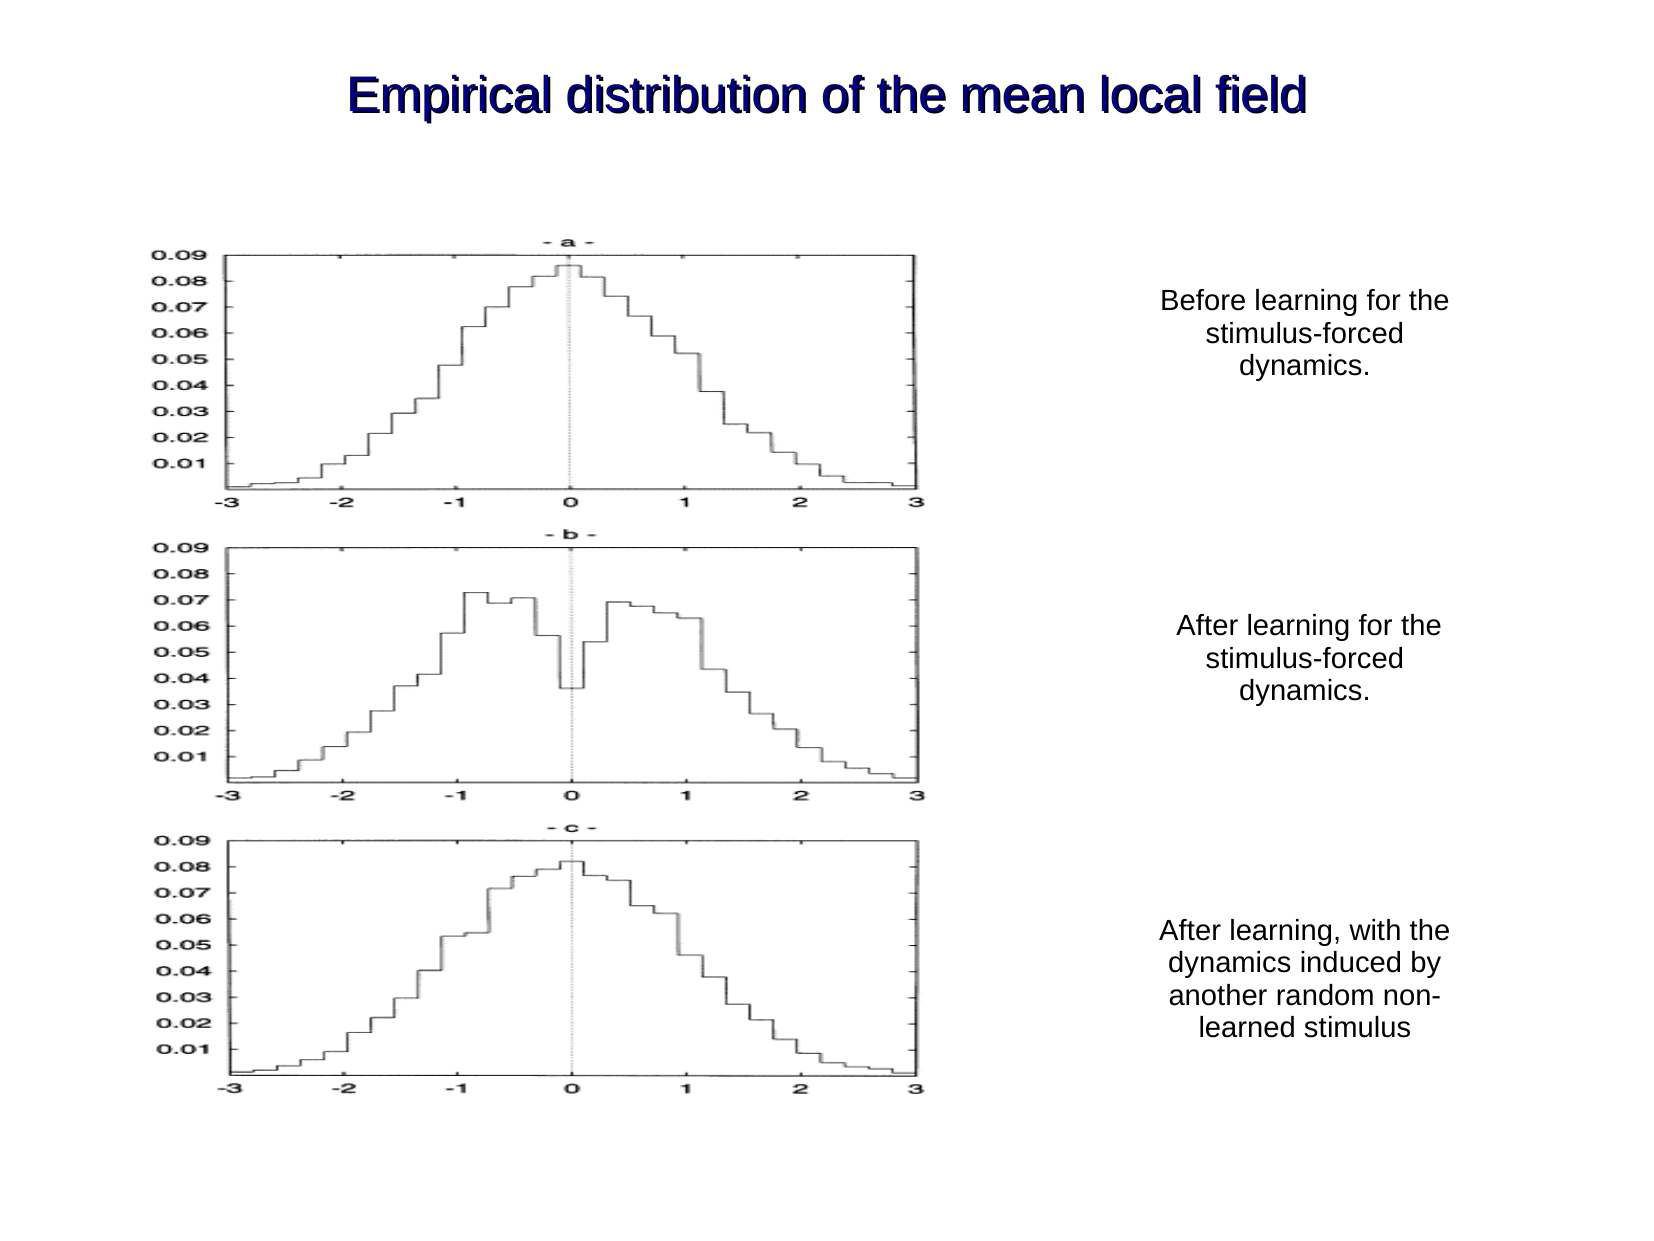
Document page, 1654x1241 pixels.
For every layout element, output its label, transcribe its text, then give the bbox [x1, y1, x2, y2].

text_box After learning, with the dynamics induced by another random non-learned stimulus [1127, 907, 1483, 1052]
picture [141, 236, 934, 1099]
text_box Before learning for the stimulus-forced dynamics. [1133, 277, 1477, 390]
text_box After learning for the stimulus-forced dynamics. [1133, 602, 1477, 715]
text_box Empirical distribution of the mean local field [324, 59, 1329, 130]
